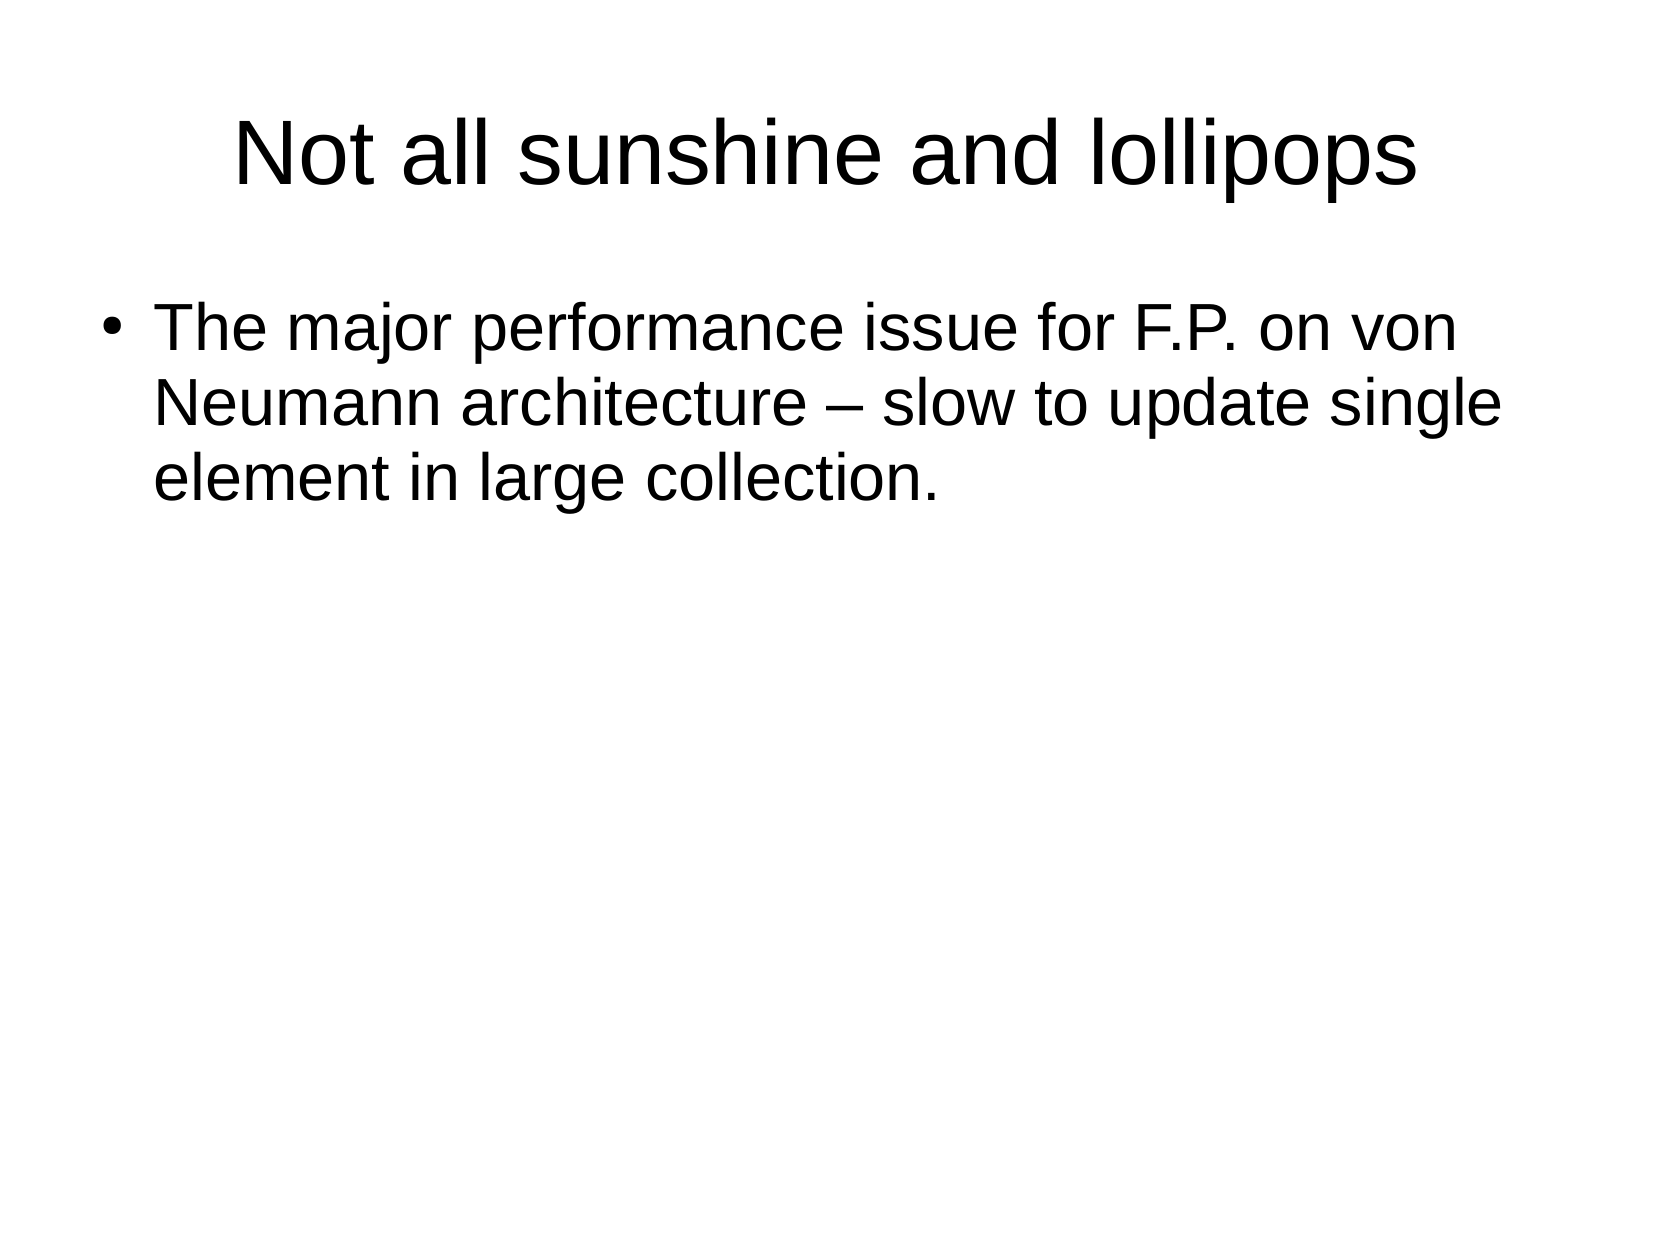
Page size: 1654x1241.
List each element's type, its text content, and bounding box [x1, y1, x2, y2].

title Not all sunshine and lollipops [82, 49, 1571, 257]
list The major performance issue for F.P. on von Neumann architecture – slow to update single element in large collection. [82, 290, 1571, 1010]
